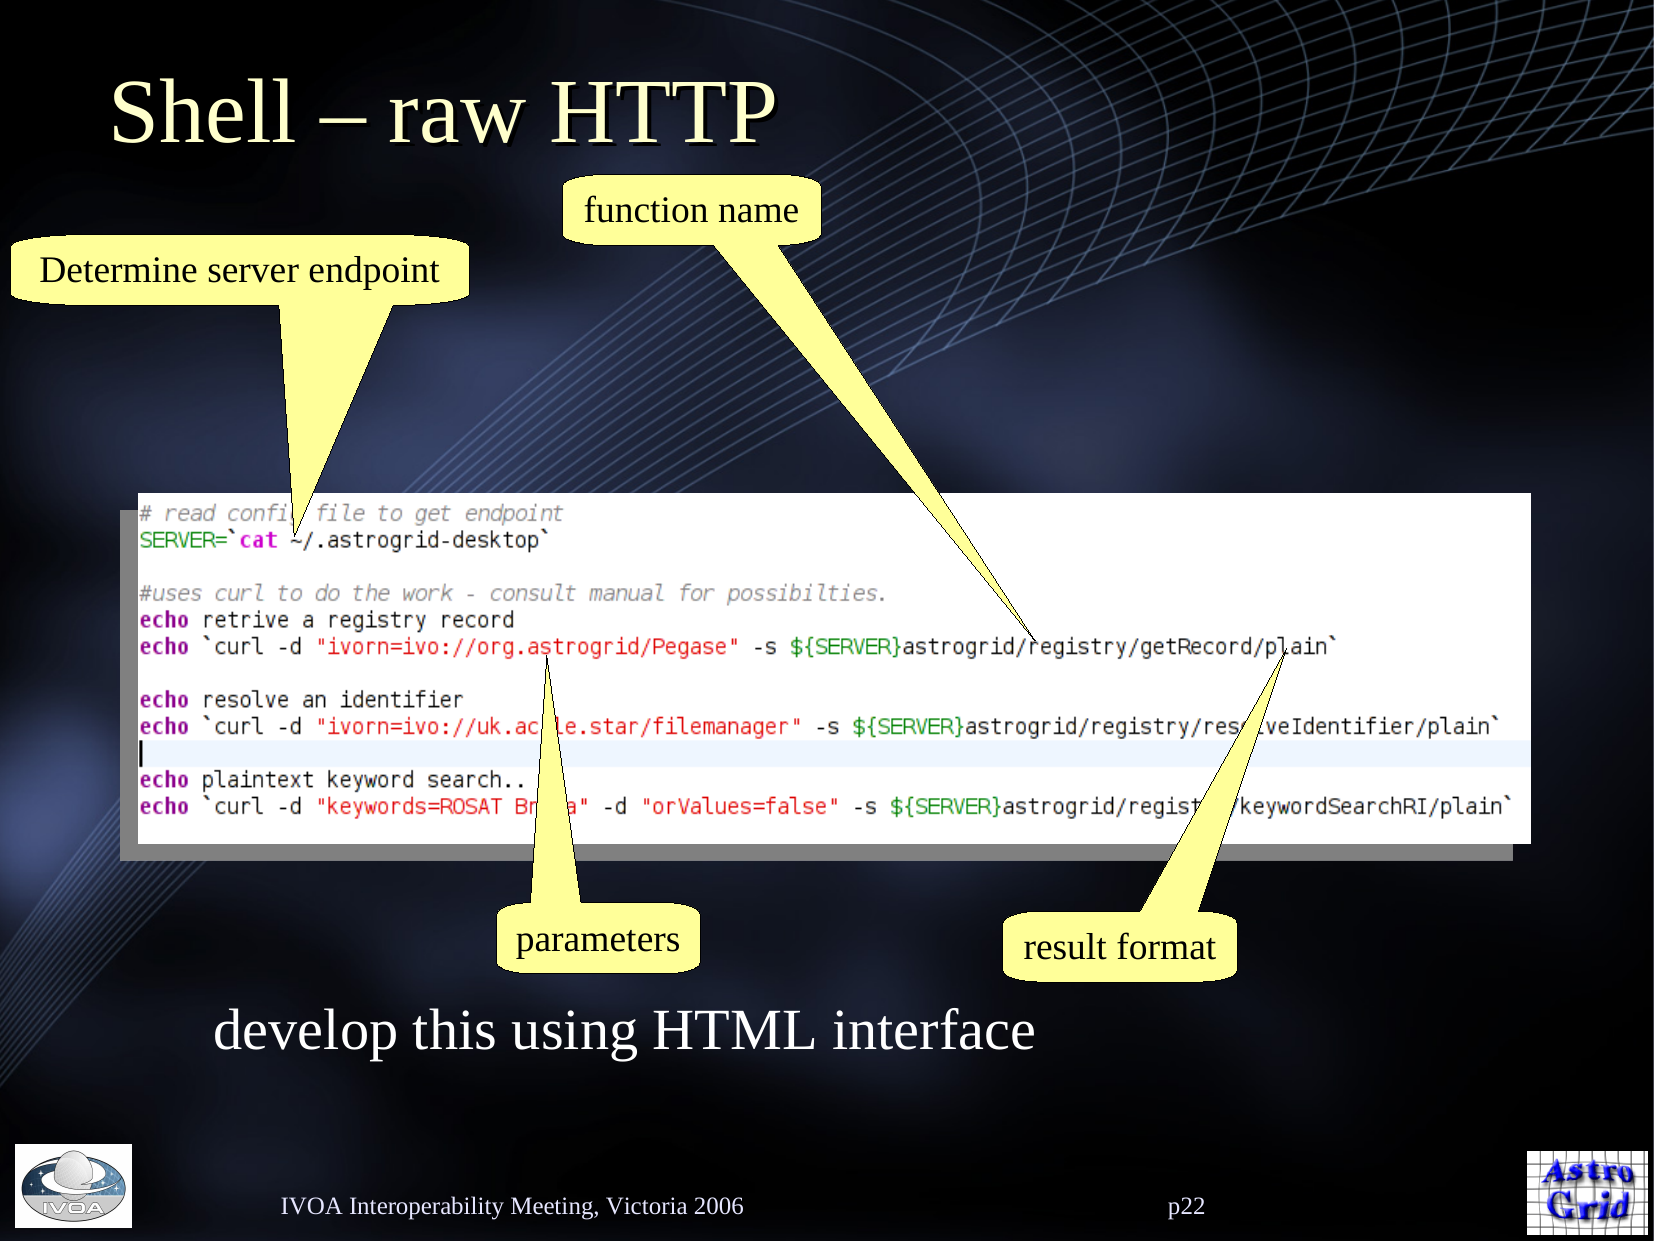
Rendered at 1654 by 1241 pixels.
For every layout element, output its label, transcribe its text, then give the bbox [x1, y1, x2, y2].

text_box parameters [496, 655, 701, 974]
title Shell – raw HTTP [108, 26, 1534, 196]
list develop this using HTML interface [196, 999, 1486, 1161]
picture [0, 0, 1654, 1241]
text_box function name [562, 174, 1036, 641]
text_box Determine server endpoint [10, 234, 470, 537]
text_box result format [1002, 648, 1287, 983]
